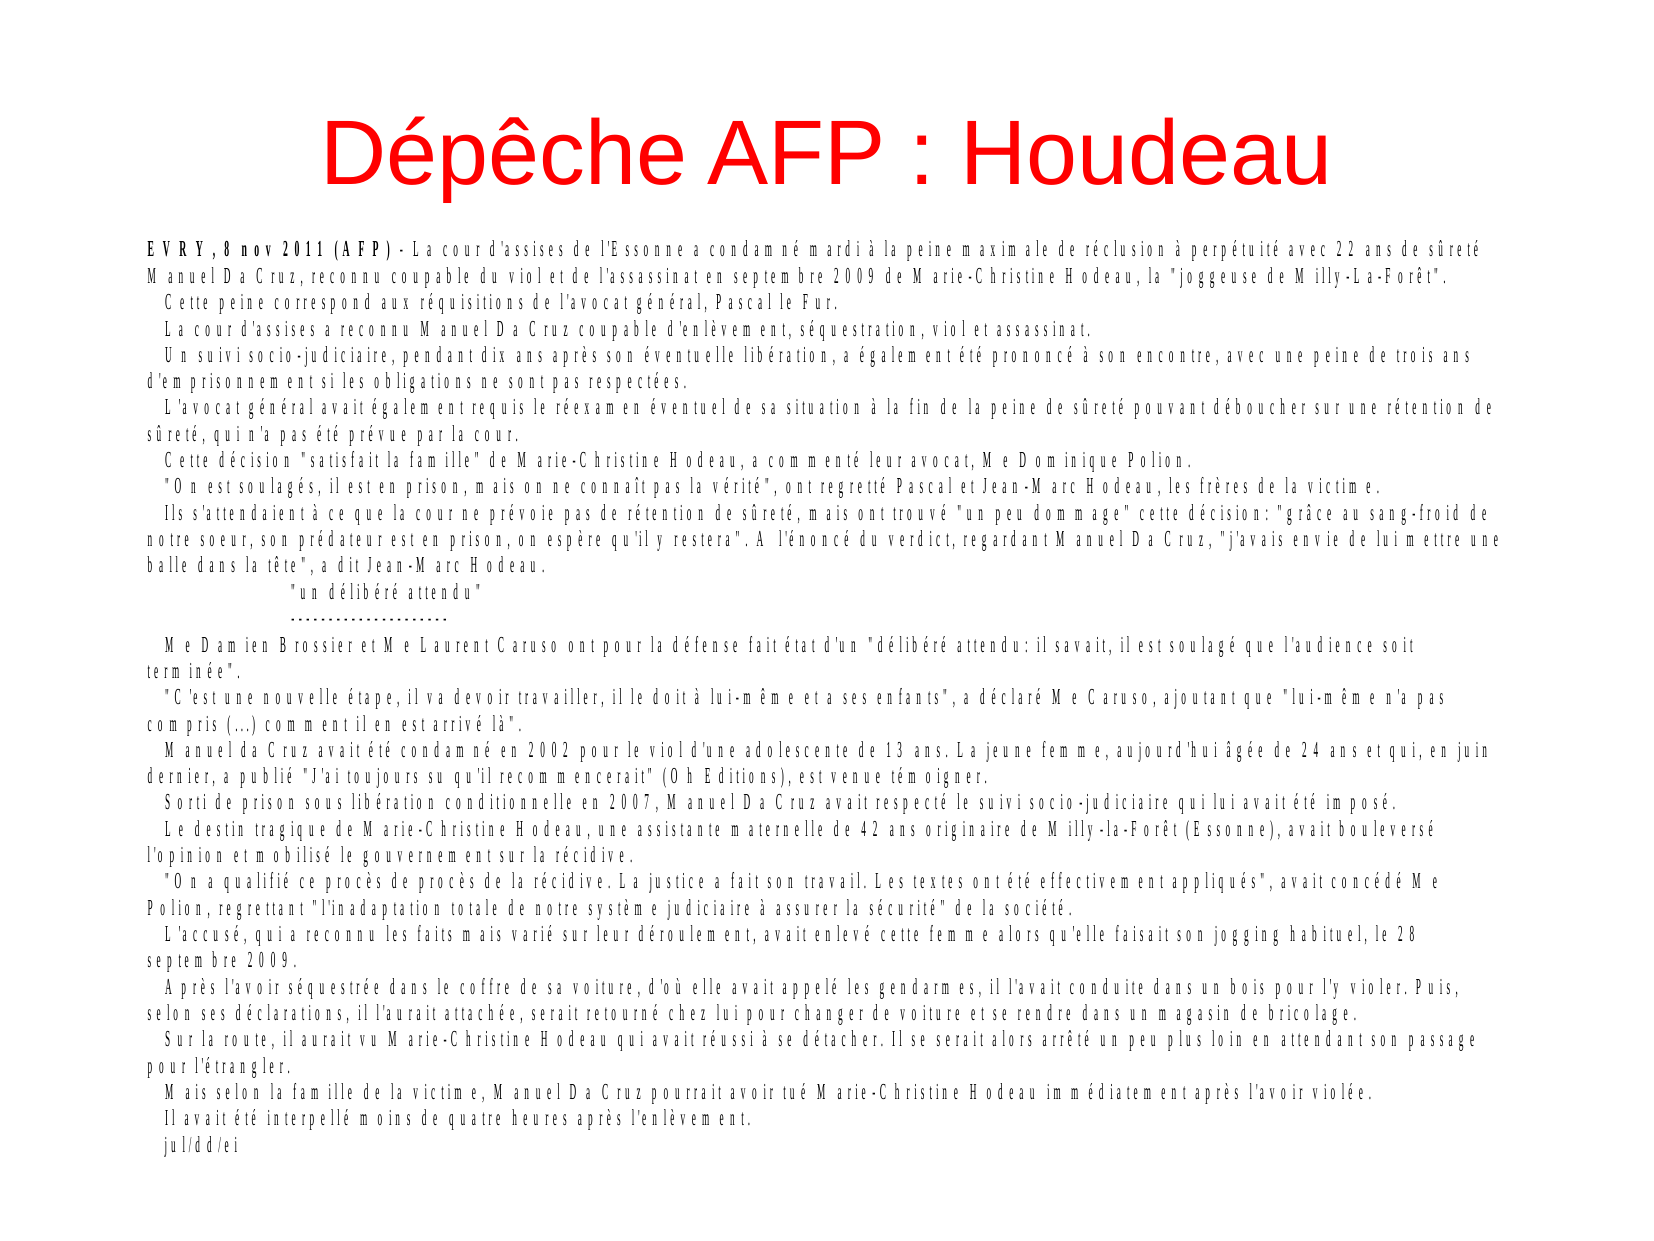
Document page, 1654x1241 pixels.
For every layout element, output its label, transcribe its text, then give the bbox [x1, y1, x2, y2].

picture [147, 236, 1503, 1212]
title Dépêche AFP : Houdeau [82, 49, 1571, 257]
